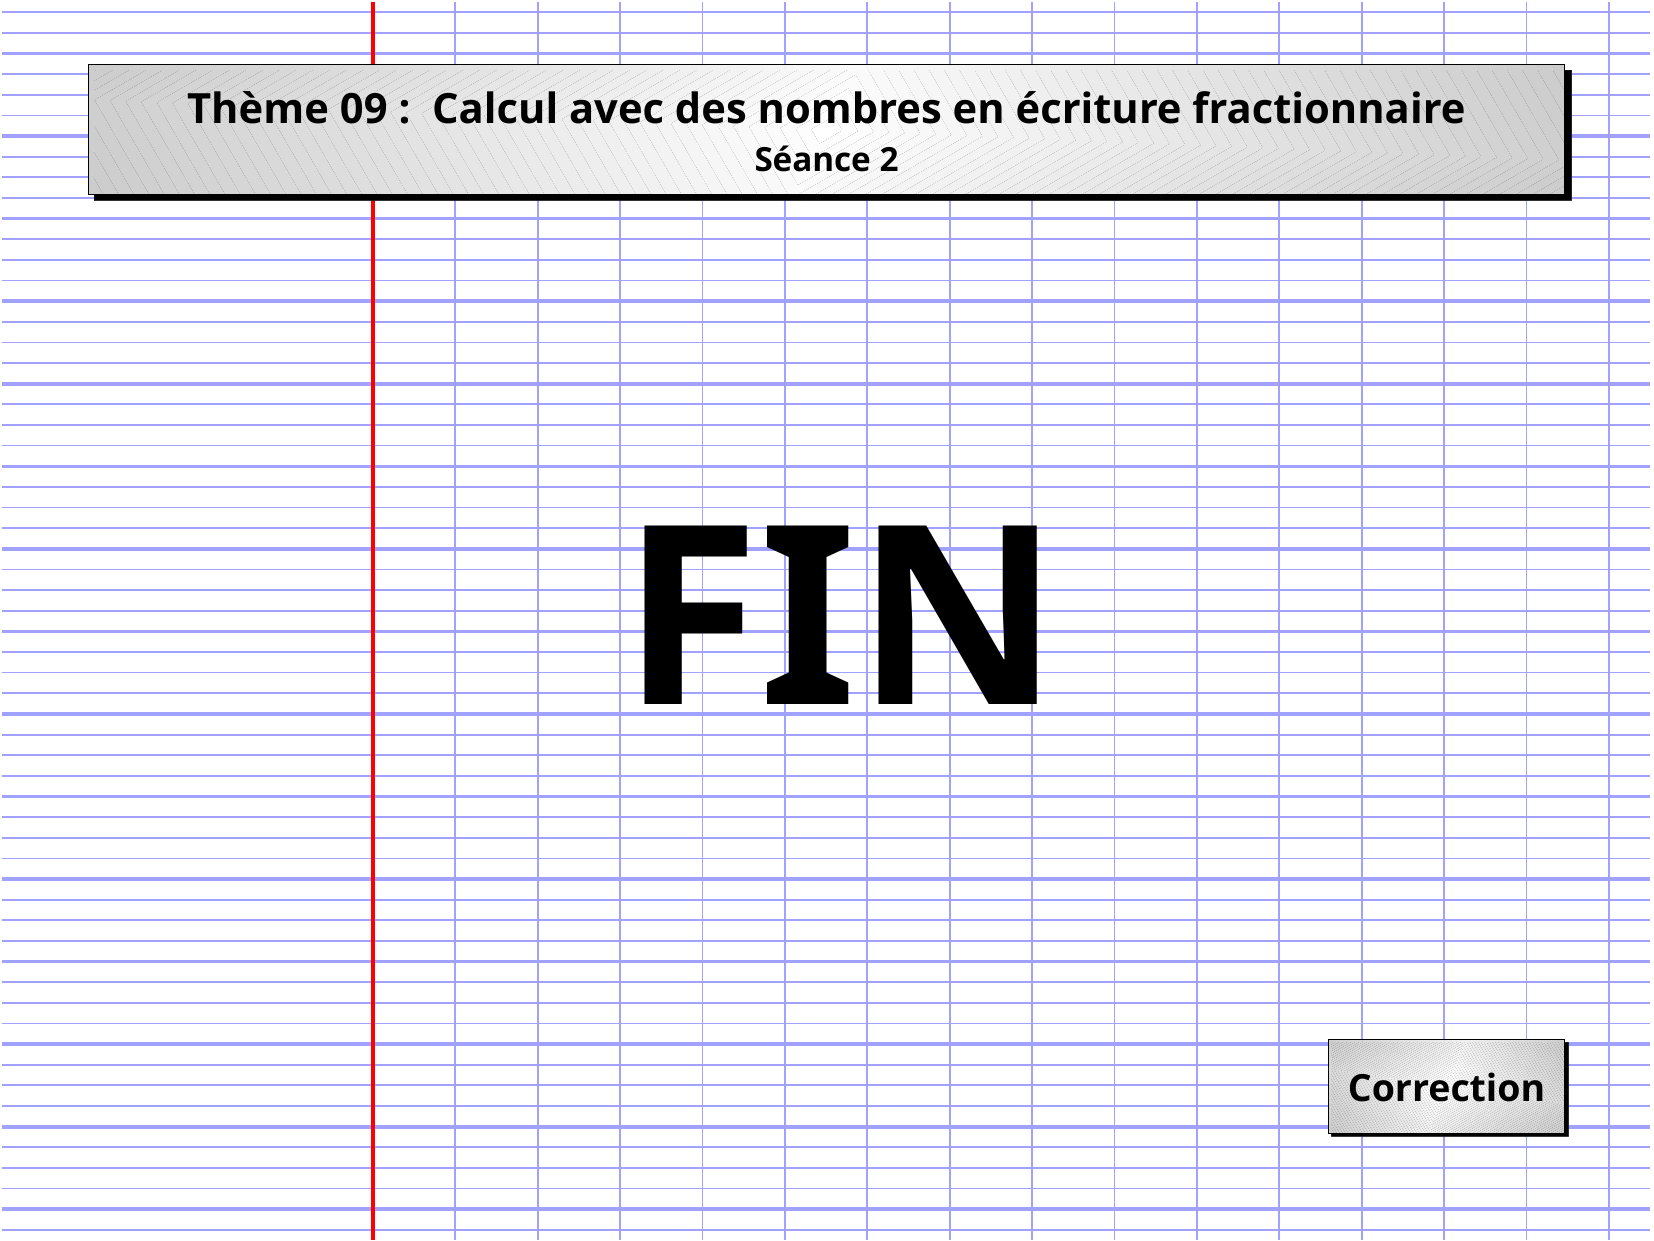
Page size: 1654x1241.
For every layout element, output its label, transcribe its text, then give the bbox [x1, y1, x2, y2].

picture [0, 0, 1654, 1241]
text_box FIN [413, 429, 1270, 798]
text_box Correction [1328, 1039, 1565, 1134]
text_box Thème 09 : Calcul avec des nombres en écriture fractionnaire Séance 2 [88, 64, 1565, 195]
